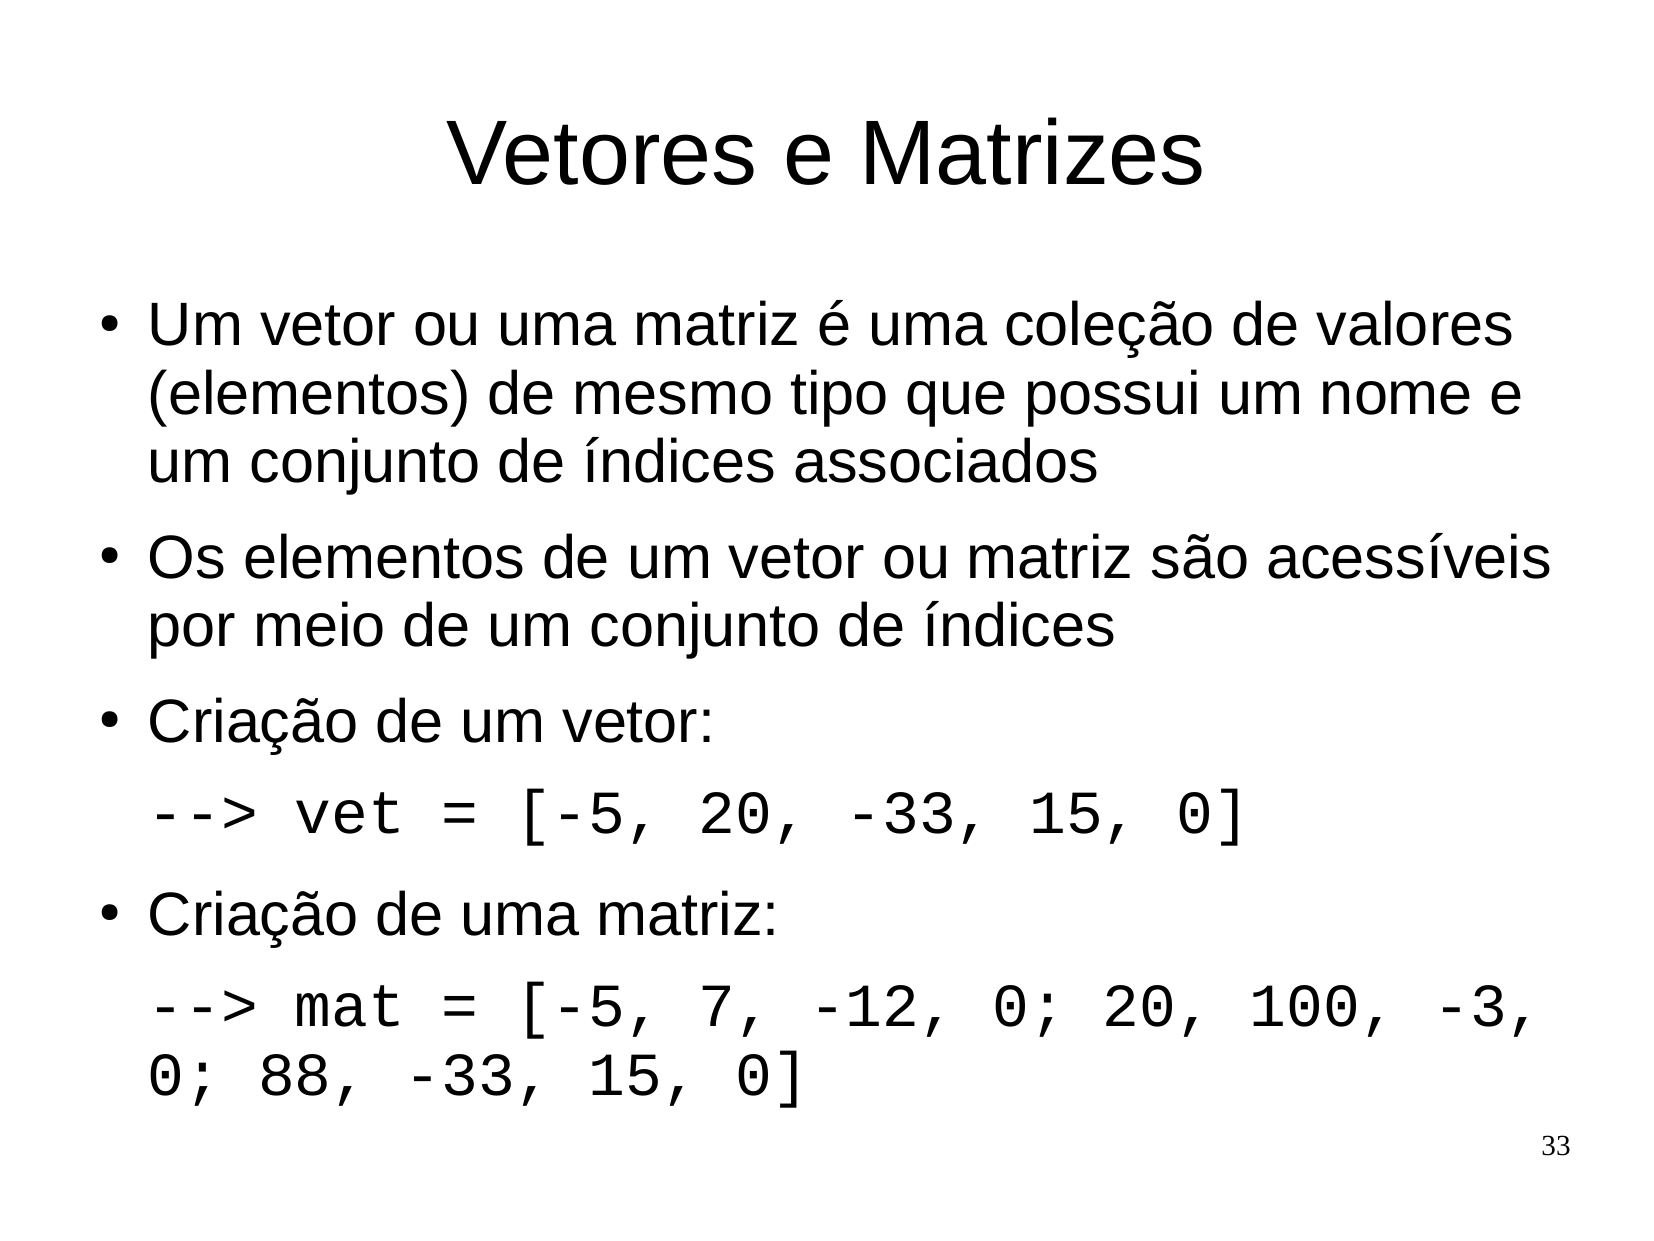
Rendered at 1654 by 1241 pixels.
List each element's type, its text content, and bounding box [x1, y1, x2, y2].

title Vetores e Matrizes [82, 49, 1571, 257]
list Um vetor ou uma matriz é uma coleção de valores (elementos) de mesmo tipo que possui um nome e um conjunto de índices associados Os elementos de um vetor ou matriz são acessíveis por meio de um conjunto de índices Criação de um vetor: --> vet = [-5, 20, -33, 15, 0] Criação de uma matriz: --> mat = [-5, 7, -12, 0; 20, 100, -3, 0; 88, -33, 15, 0] [82, 290, 1571, 1123]
